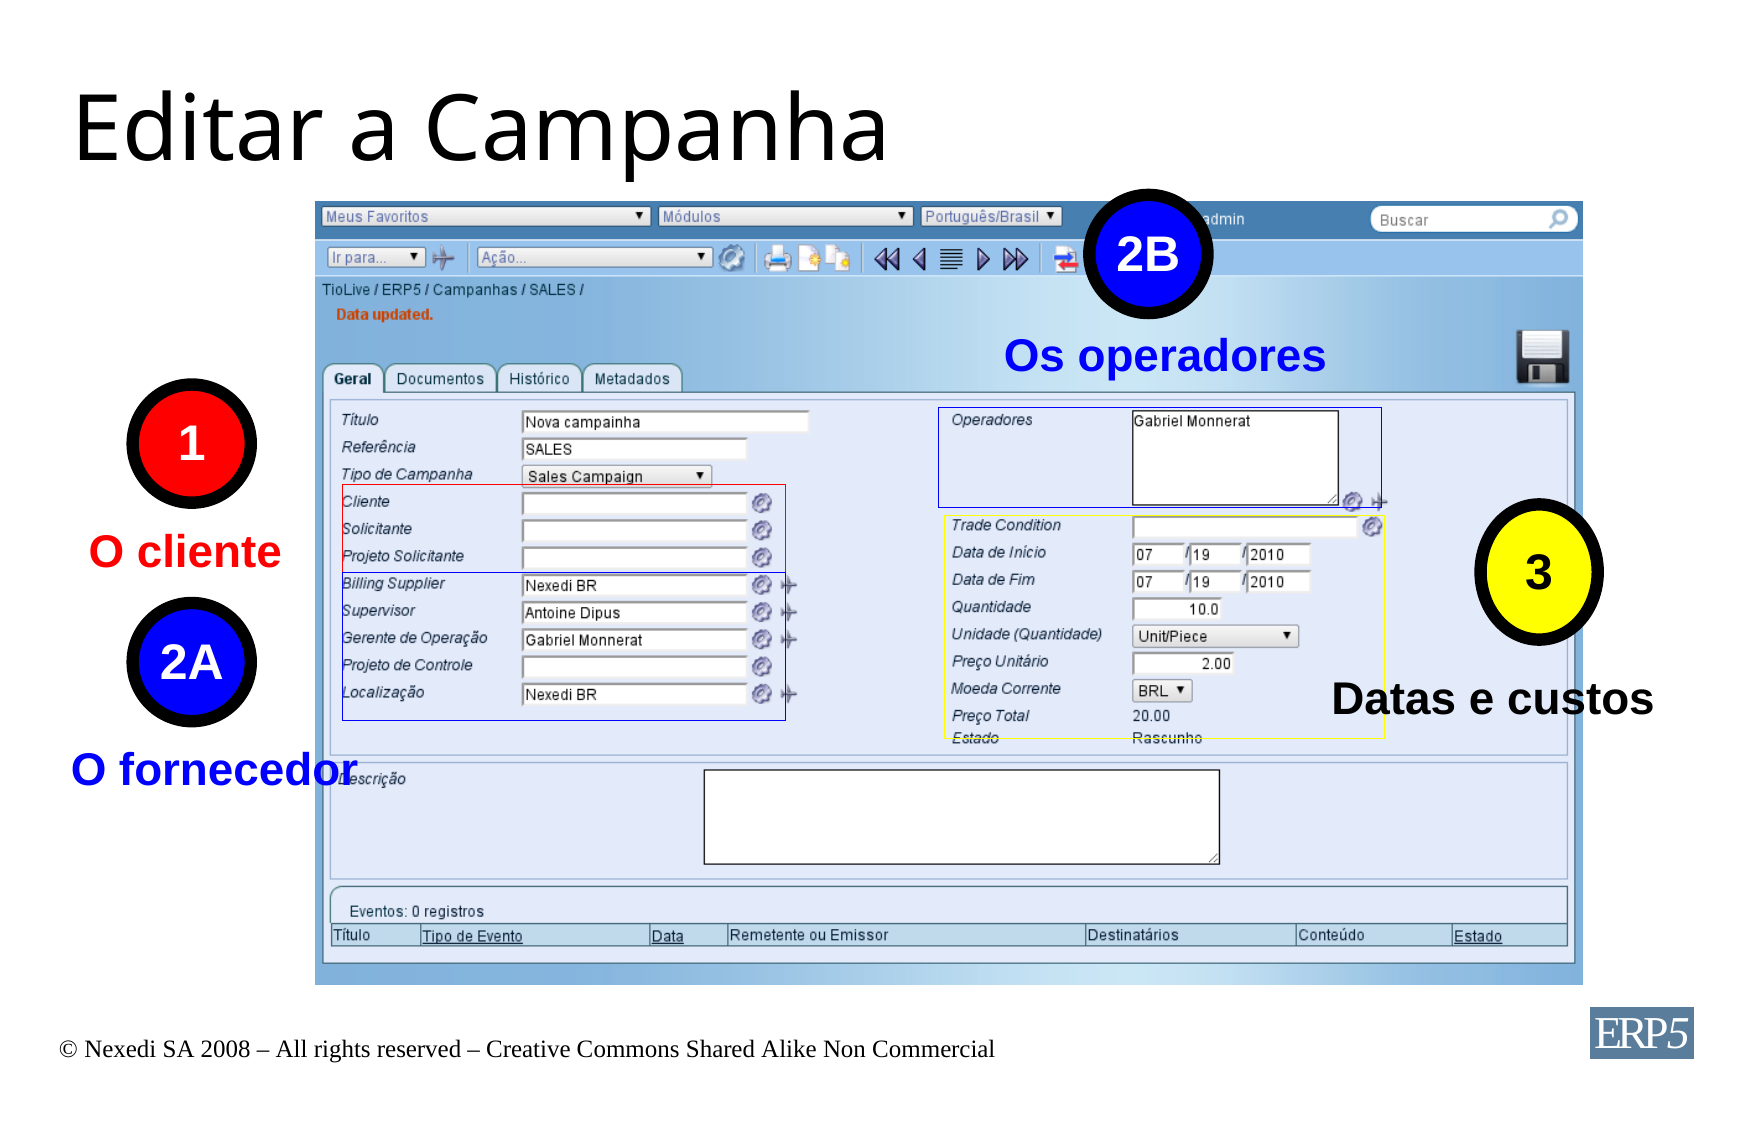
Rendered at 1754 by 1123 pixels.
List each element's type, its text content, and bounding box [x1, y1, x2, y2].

text_box Datas e custos [1331, 672, 1666, 732]
text_box 3 [1480, 504, 1598, 640]
text_box 2B [1089, 194, 1208, 314]
text_box Os operadores [1003, 330, 1341, 382]
picture [315, 201, 1583, 985]
text_box 2A [132, 603, 251, 722]
text_box 1 [132, 384, 251, 503]
picture [945, 516, 1384, 738]
text_box O fornecedor [70, 744, 367, 796]
text_box O cliente [88, 525, 325, 577]
title Editar a Campanha [71, 63, 1707, 187]
